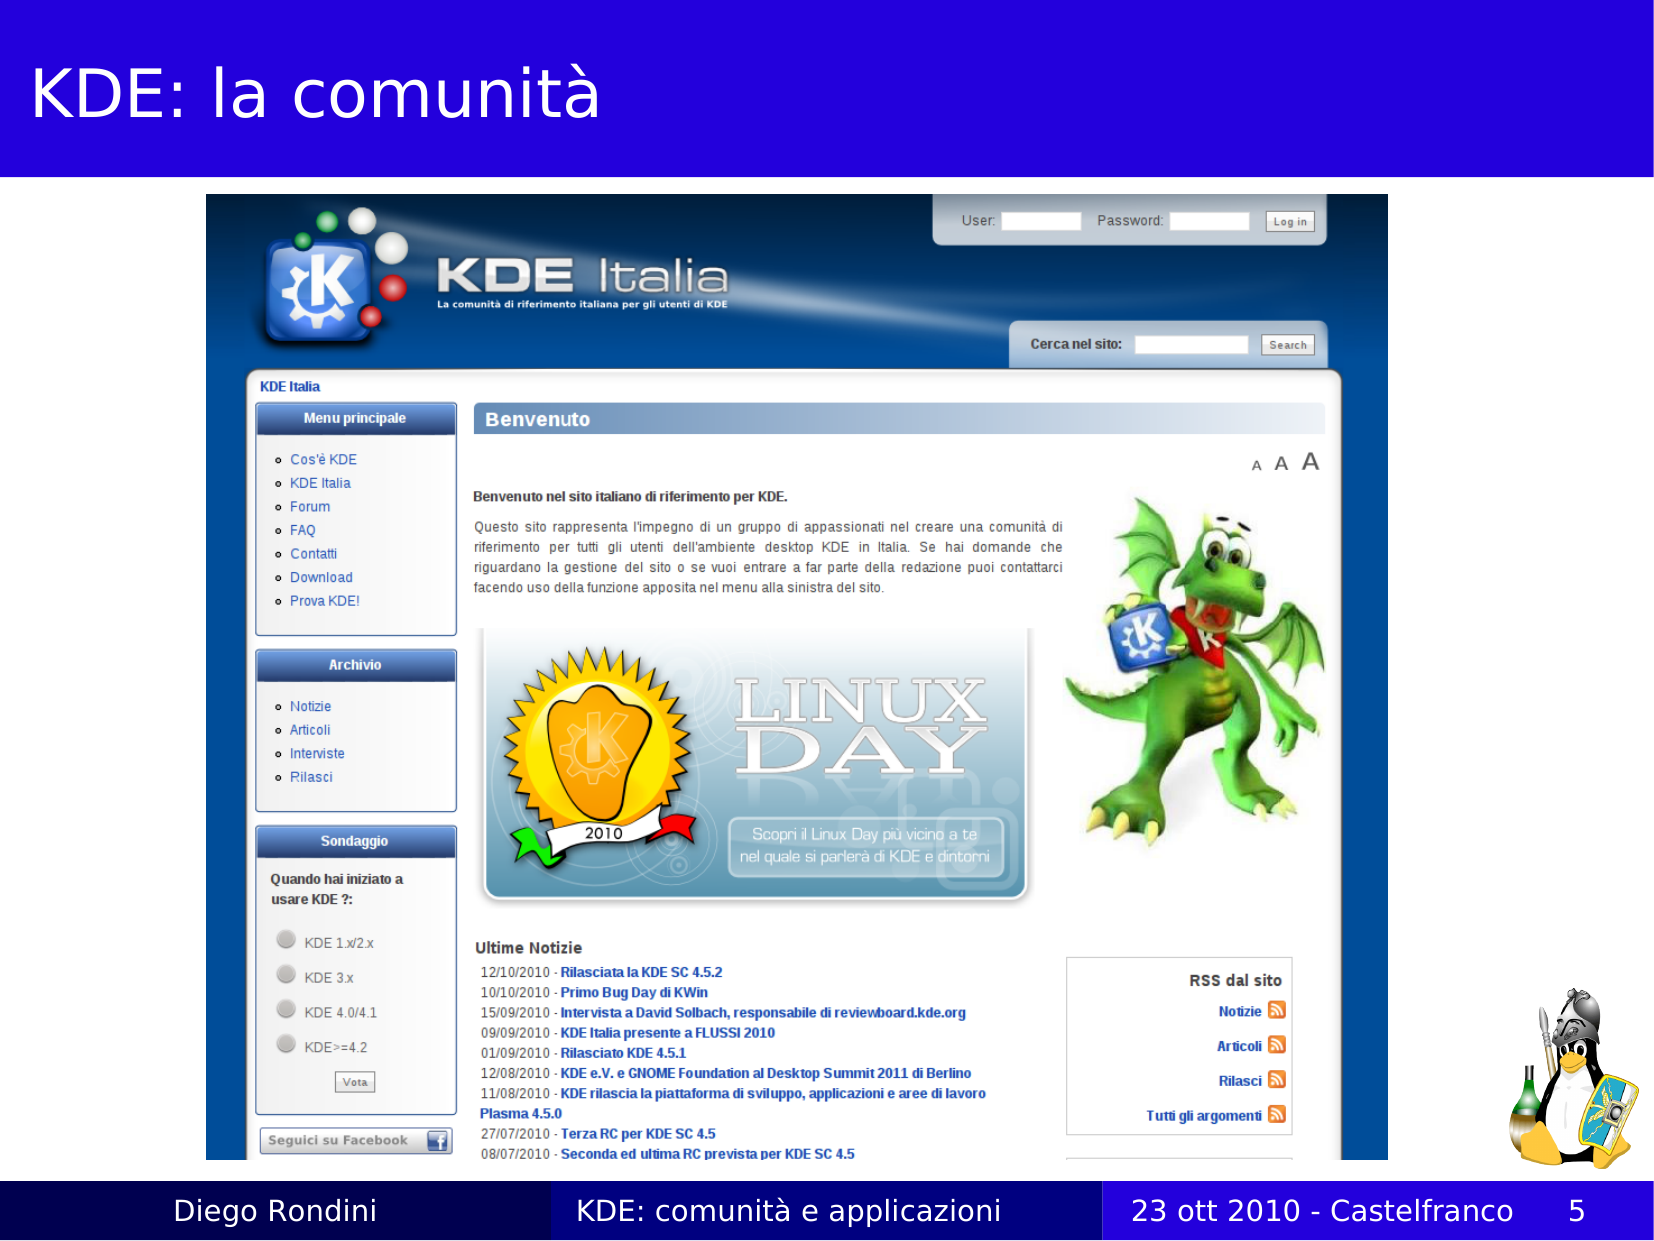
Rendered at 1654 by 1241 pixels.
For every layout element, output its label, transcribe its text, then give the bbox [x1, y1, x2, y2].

picture [206, 194, 1388, 1160]
picture [1509, 988, 1639, 1169]
title KDE: la comunità [29, 0, 1518, 198]
